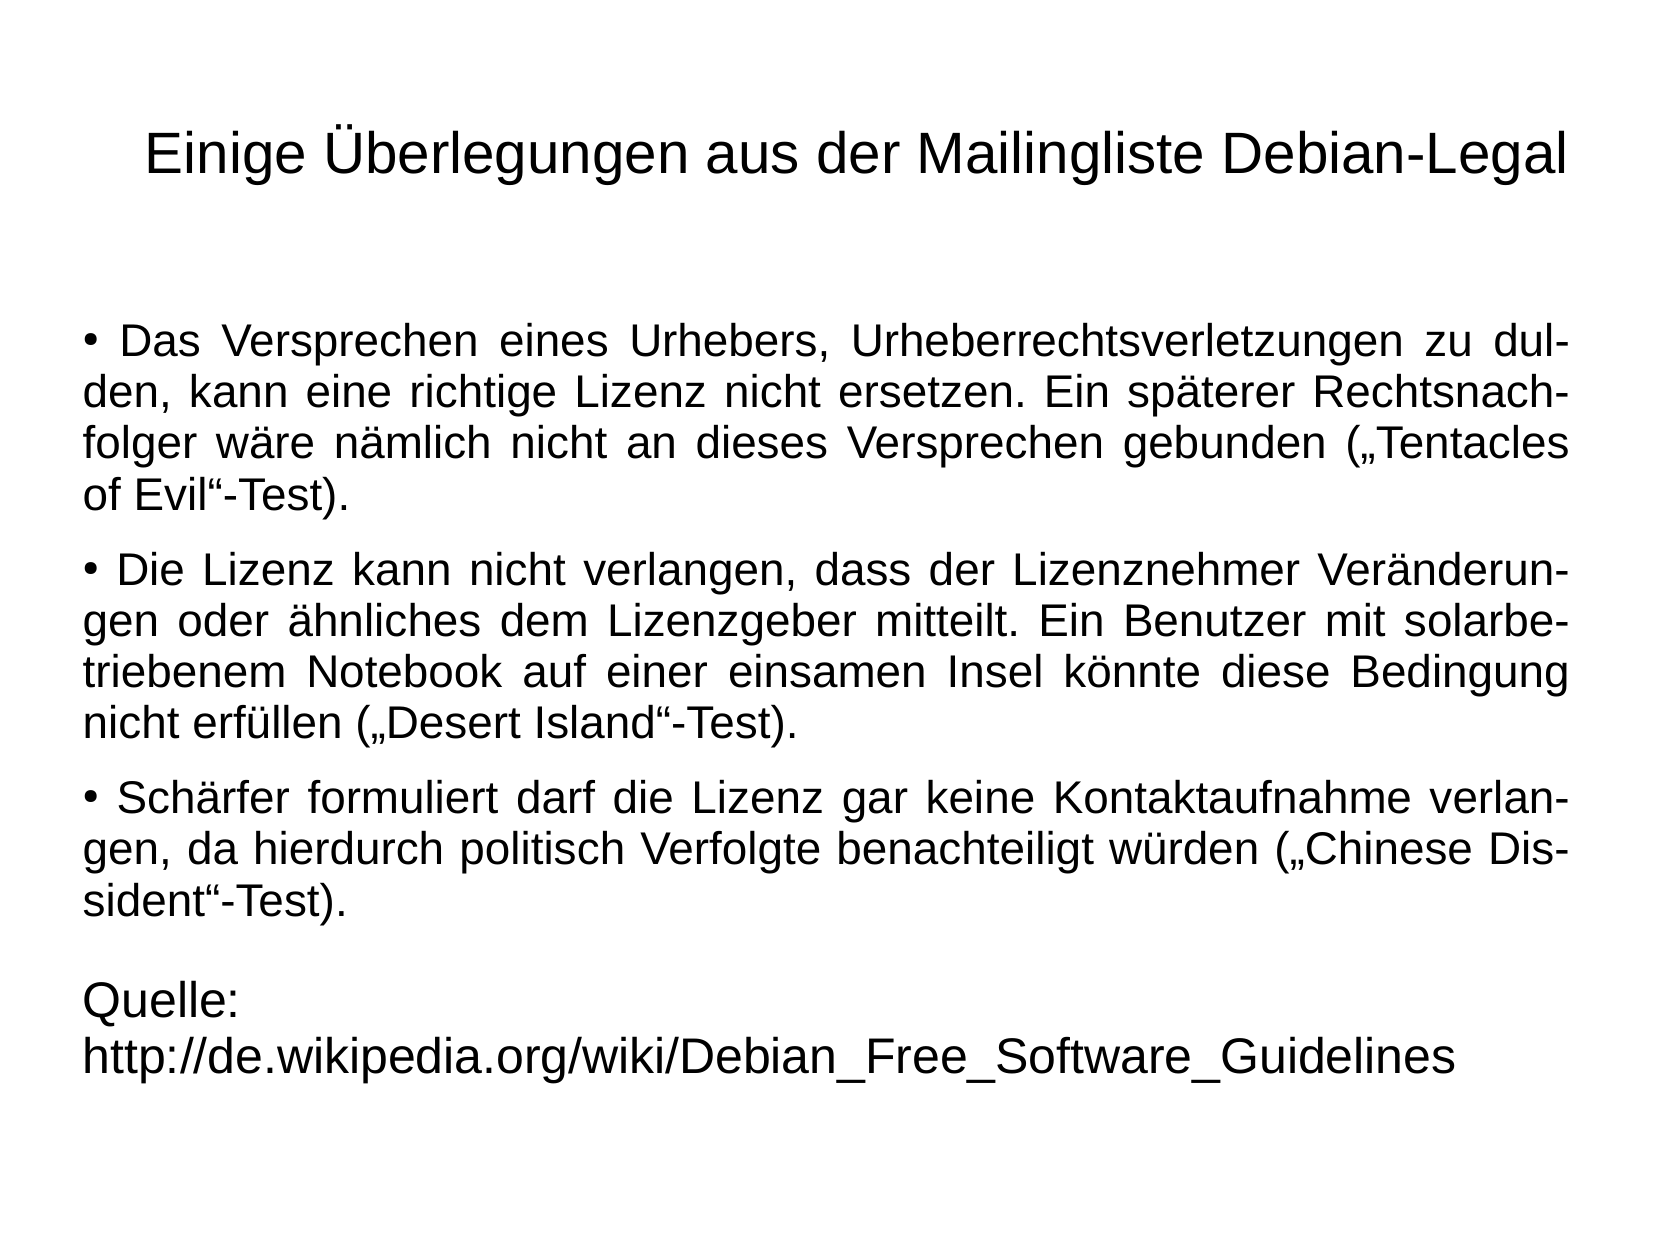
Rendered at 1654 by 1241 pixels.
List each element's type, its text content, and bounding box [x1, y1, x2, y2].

title Einige Überlegungen aus der Mailingliste Debian-Legal [82, 56, 1571, 250]
subtitle Das Versprechen eines Urhebers, Urheberrechtsverletzungen zu dul-den, kann eine richtige Lizenz nicht ersetzen. Ein späterer Rechtsnach-folger wäre nämlich nicht an dieses Versprechen gebunden („Tentacles of Evil“-Test). Die Lizenz kann nicht verlangen, dass der Lizenznehmer Veränderun-gen oder ähnliches dem Lizenzgeber mitteilt. Ein Benutzer mit solarbe-triebenem Notebook auf einer einsamen Insel könnte diese Bedingung nicht erfüllen („Desert Island“-Test). Schärfer formuliert darf die Lizenz gar keine Kontaktaufnahme verlan-gen, da hierdurch politisch Verfolgte benachteiligt würden („Chinese Dis-sident“-Test). Quelle: http://de.wikipedia.org/wiki/Debian_Free_Software_Guidelines [82, 297, 1571, 1102]
